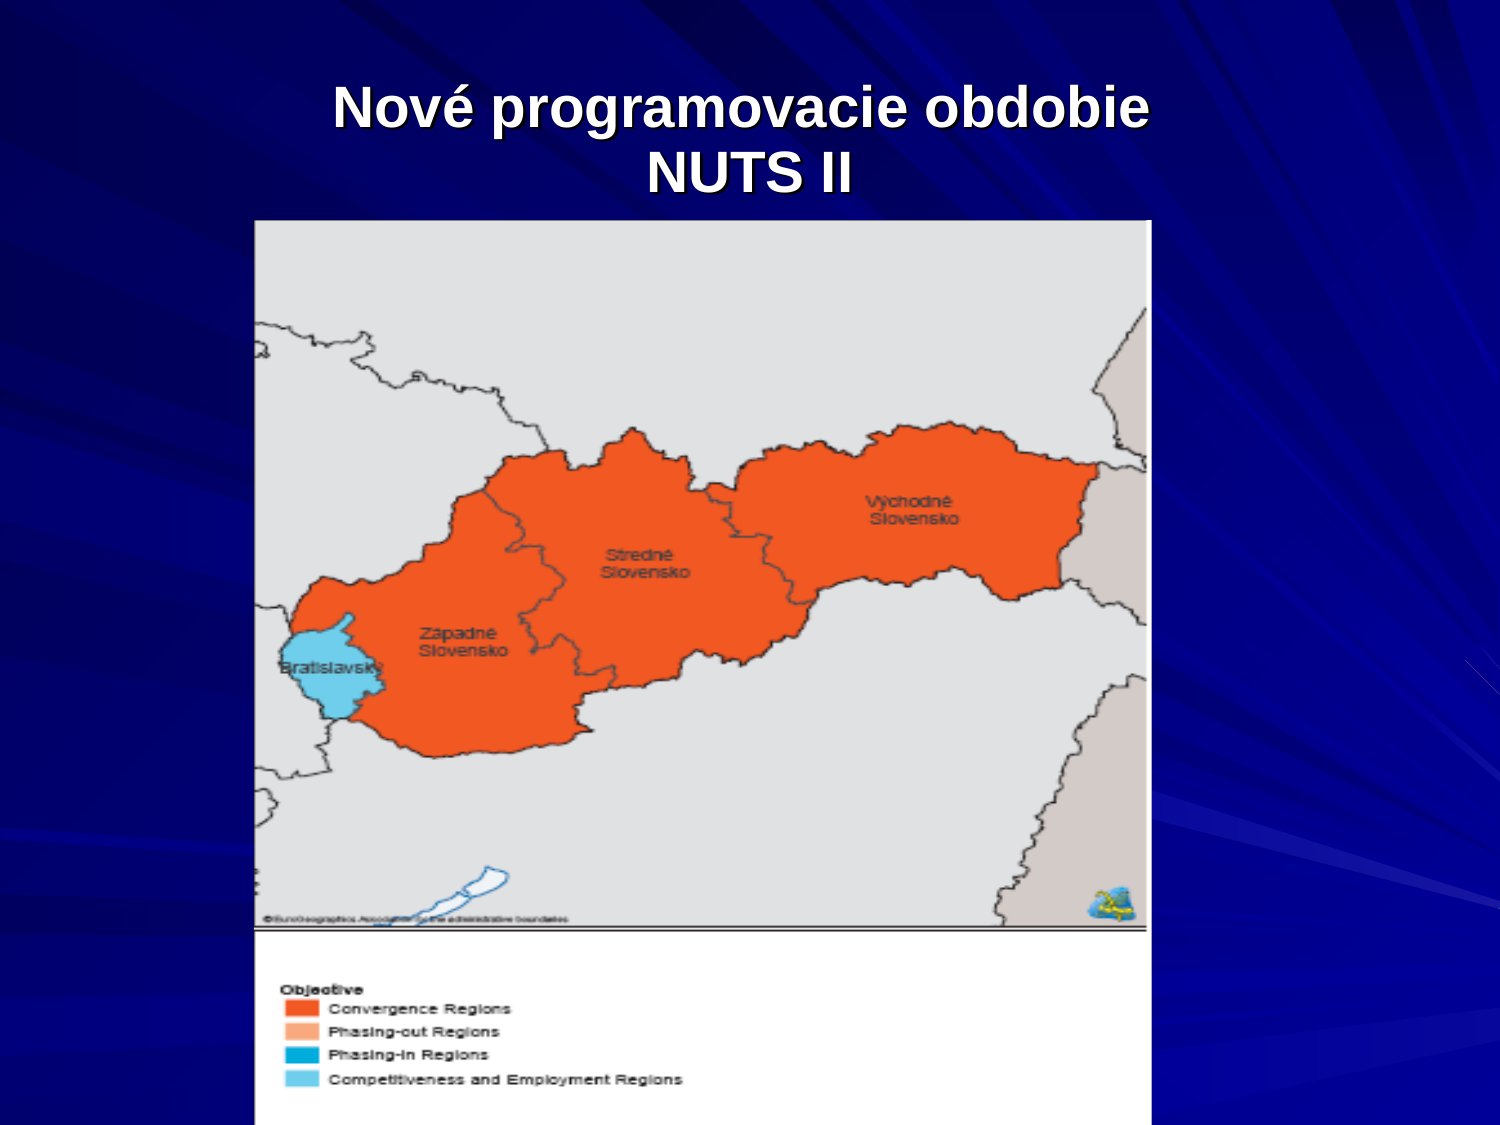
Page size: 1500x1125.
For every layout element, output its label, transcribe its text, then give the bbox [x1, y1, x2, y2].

title Nové programovacie obdobie NUTS II [75, 45, 1426, 234]
picture [253, 220, 1152, 1125]
